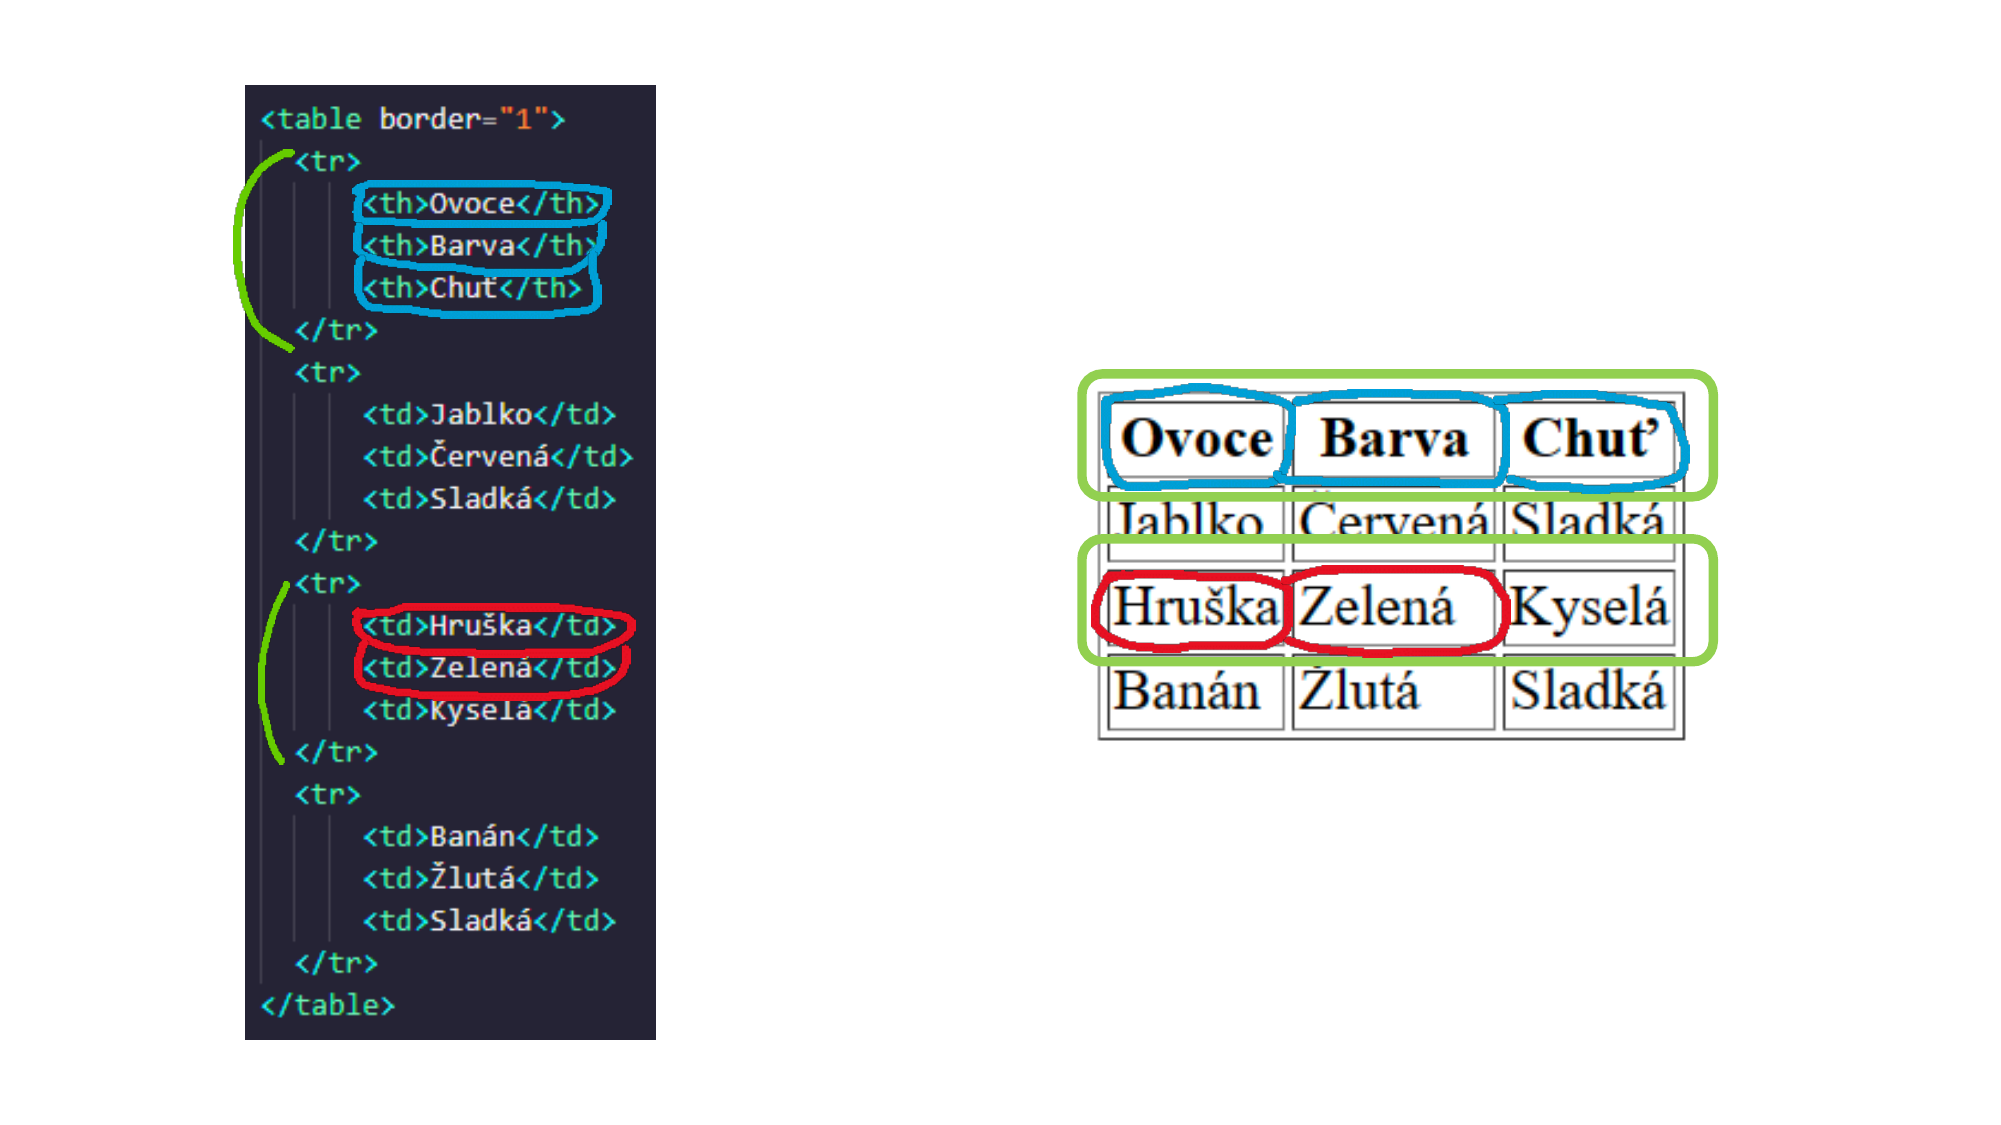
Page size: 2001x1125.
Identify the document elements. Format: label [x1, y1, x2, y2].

picture [1087, 379, 1705, 494]
picture [1287, 398, 1502, 479]
picture [1077, 648, 1705, 753]
picture [1077, 483, 1705, 553]
picture [1162, 481, 1581, 494]
picture [1506, 399, 1680, 485]
picture [233, 85, 656, 1040]
picture [1110, 392, 1288, 482]
picture [1077, 373, 1087, 388]
picture [1087, 544, 1705, 658]
